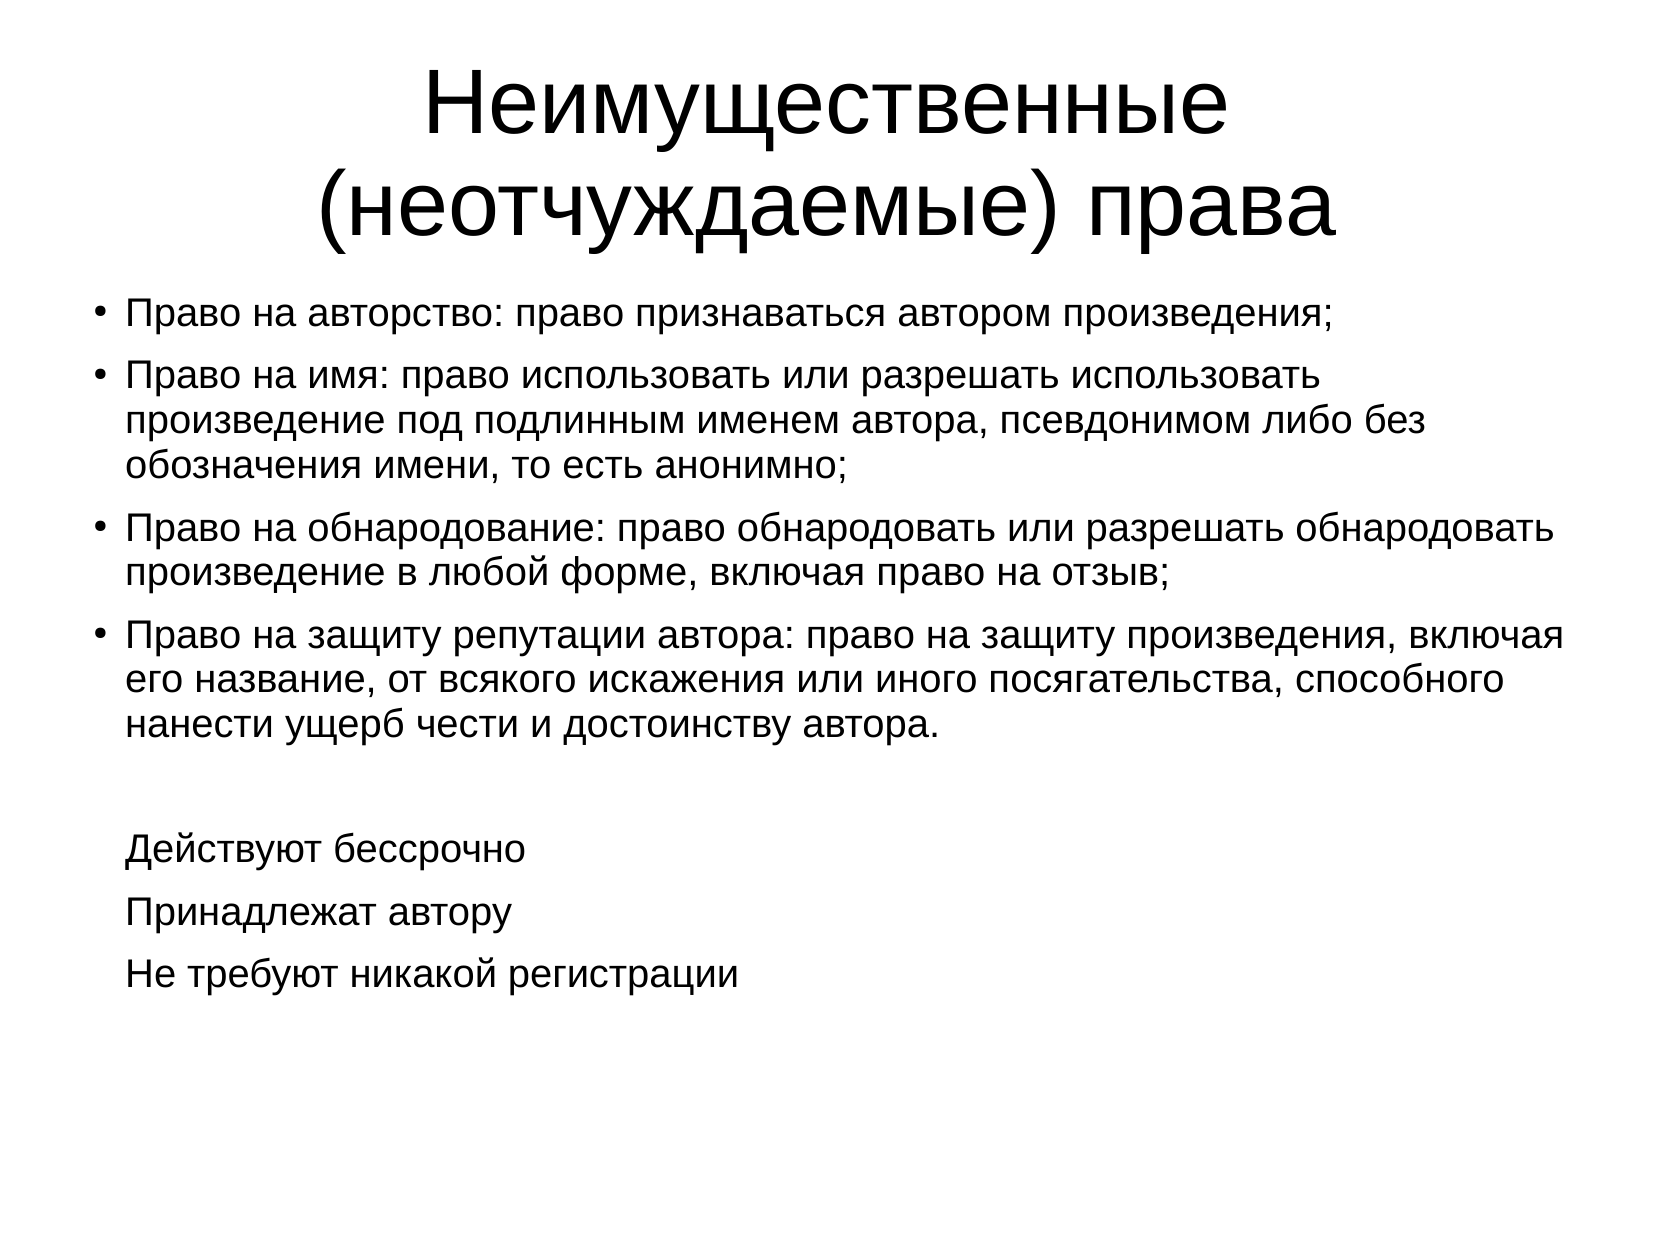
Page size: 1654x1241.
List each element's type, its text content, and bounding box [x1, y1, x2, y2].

title Неимущественные (неотчуждаемые) права [82, 49, 1571, 257]
list Право на авторство: право признаваться автором произведения; Право на имя: право использовать или разрешать использовать произведение под подлинным именем автора, псевдонимом либо без обозначения имени, то есть анонимно; Право на обнародование: право обнародовать или разрешать обнародовать произведение в любой форме, включая право на отзыв; Право на защиту репутации автора: право на защиту произведения, включая его название, от всякого искажения или иного посягательства, способного нанести ущерб чести и достоинству автора. Действуют бессрочно Принадлежат автору Не требуют никакой регистрации [82, 290, 1571, 1010]
